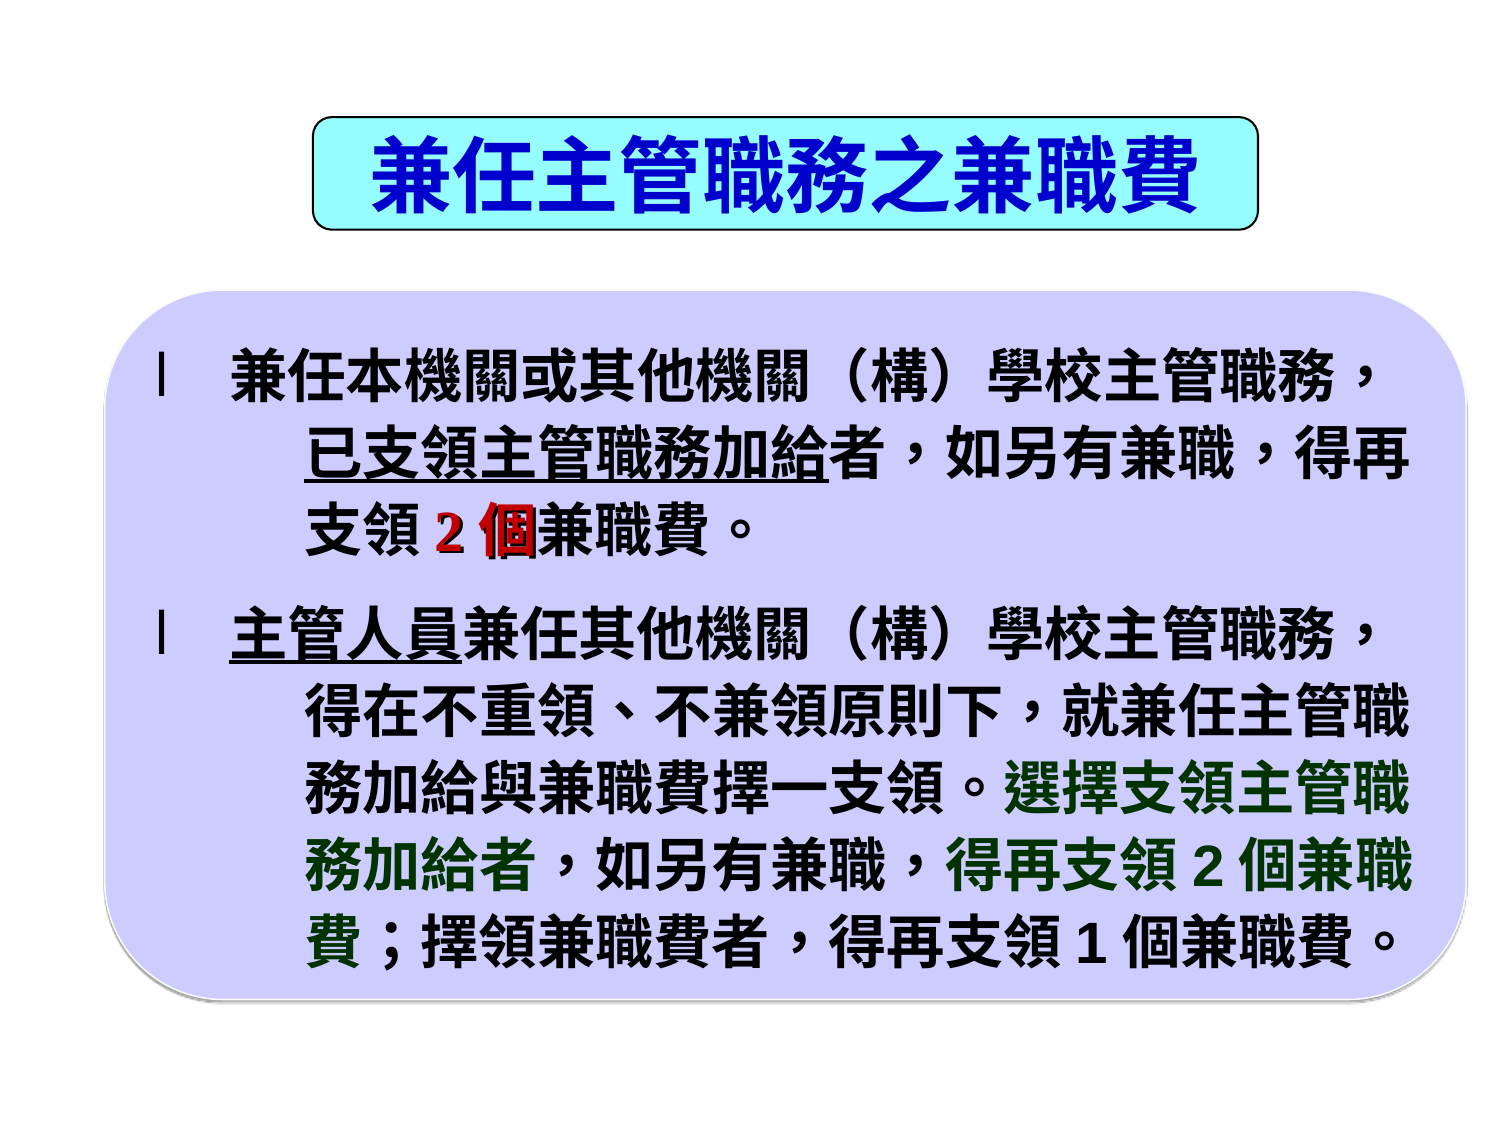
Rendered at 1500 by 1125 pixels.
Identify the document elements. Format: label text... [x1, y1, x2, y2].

text_box 兼任主管職務之兼職費 [312, 117, 1258, 230]
text_box 兼任本機關或其他機關（構）學校主管職務，已支領主管職務加給者，如另有兼職，得再支領2個兼職費。 主管人員兼任其他機關（構）學校主管職務，得在不重領、不兼領原則下，就兼任主管職務加給與兼職費擇一支領。選擇支領主管職務加給者，如另有兼職，得再支領2個兼職費；擇領兼職費者，得再支領1個兼職費。 [104, 290, 1467, 1000]
